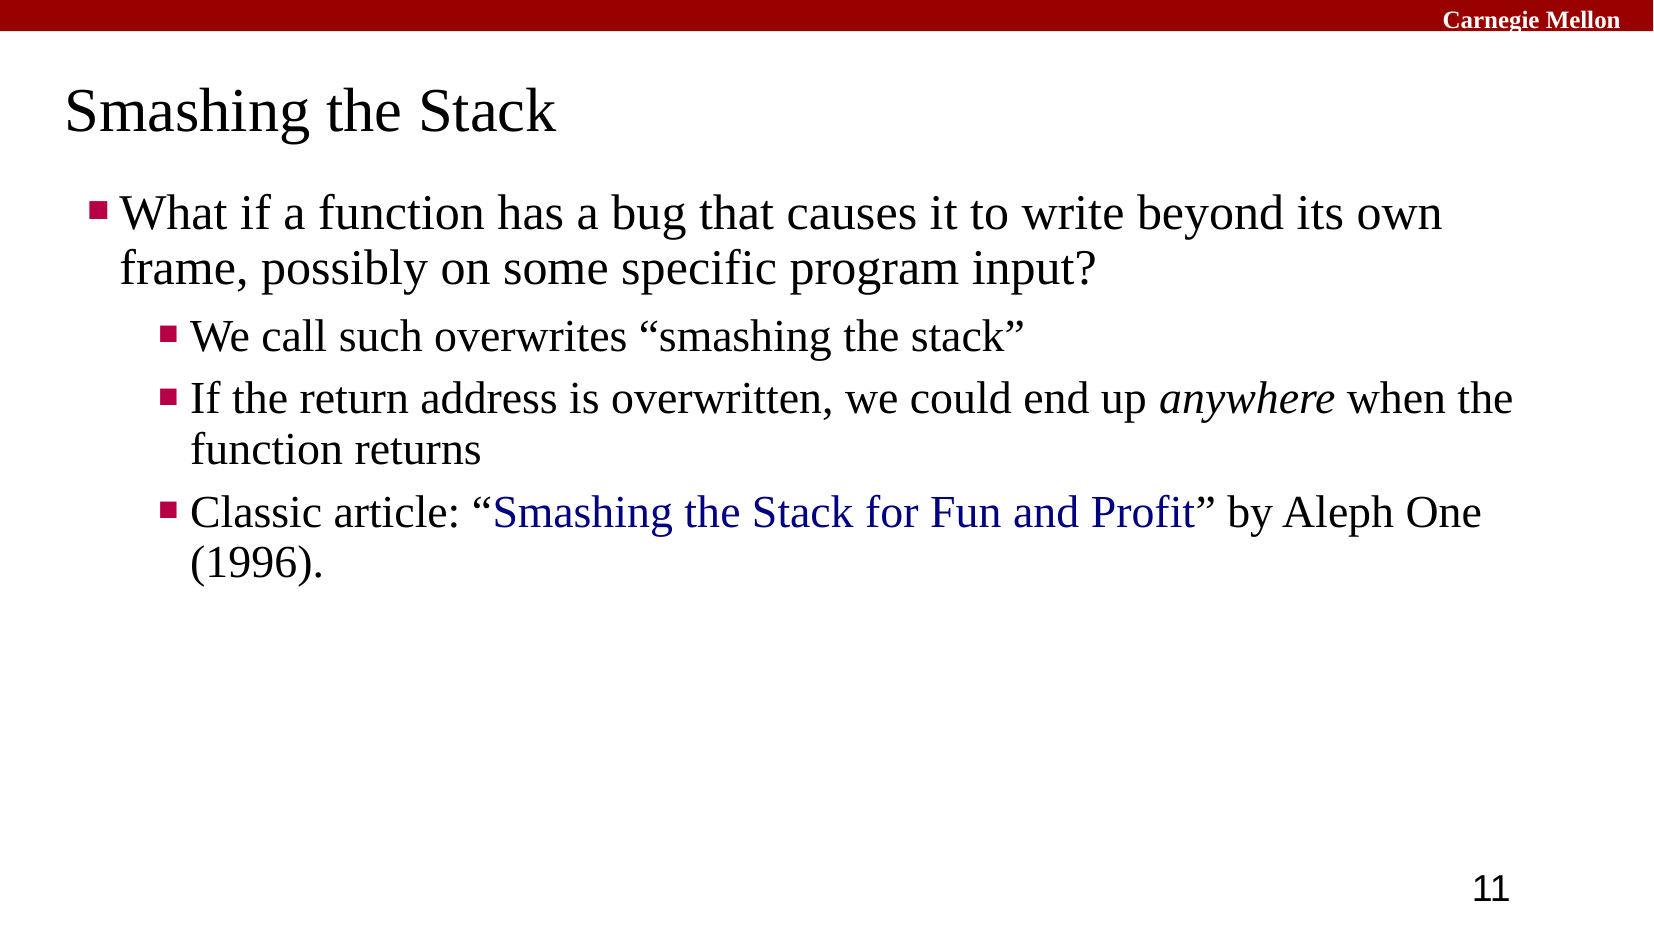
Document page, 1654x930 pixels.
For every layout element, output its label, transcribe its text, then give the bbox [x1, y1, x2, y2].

list What if a function has a bug that causes it to write beyond its own frame, possibly on some specific program input? We call such overwrites “smashing the stack” If the return address is overwritten, we could end up anywhere when the function returns Classic article: “Smashing the Stack for Fun and Profit” by Aleph One (1996). [71, 184, 1576, 859]
title Smashing the Stack [64, 58, 1576, 163]
